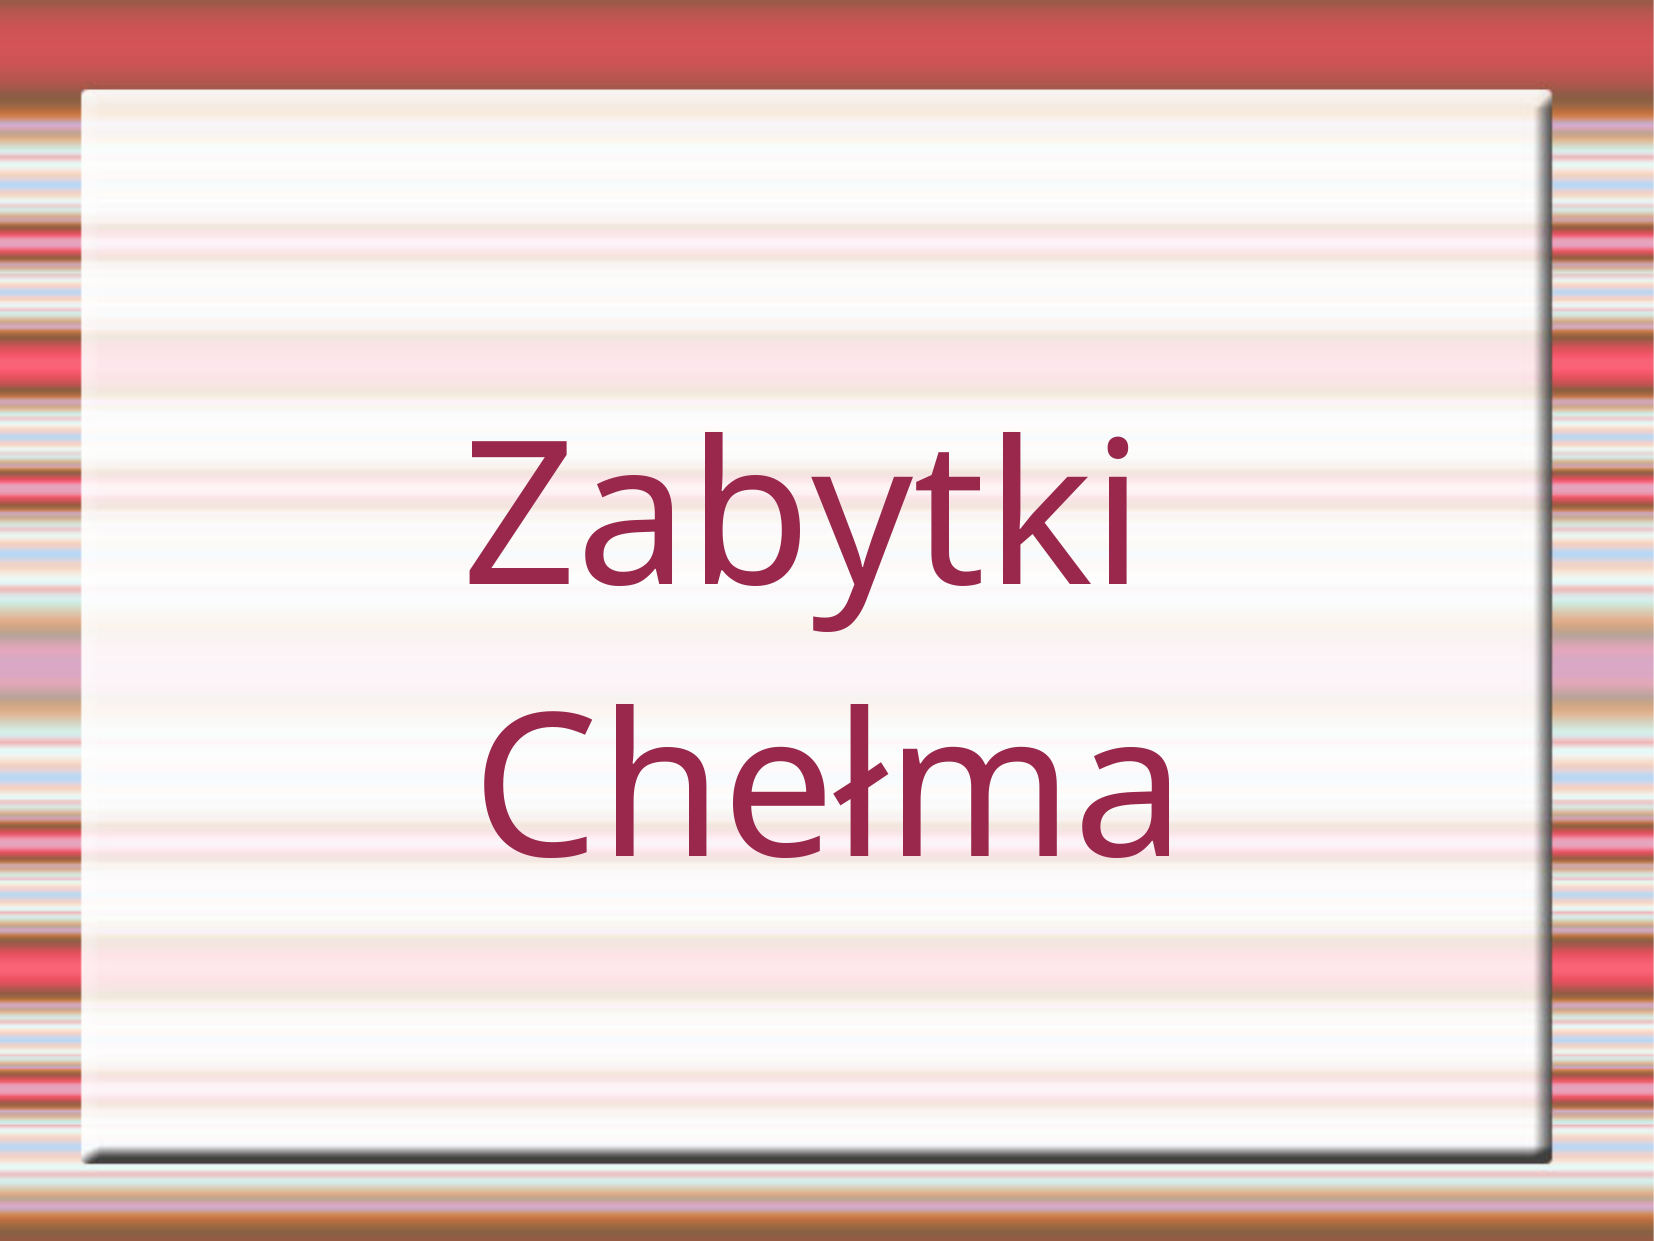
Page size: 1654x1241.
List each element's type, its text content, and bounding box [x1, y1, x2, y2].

picture [0, 0, 1654, 1241]
subtitle Zabytki Chełma [123, 252, 1536, 1034]
